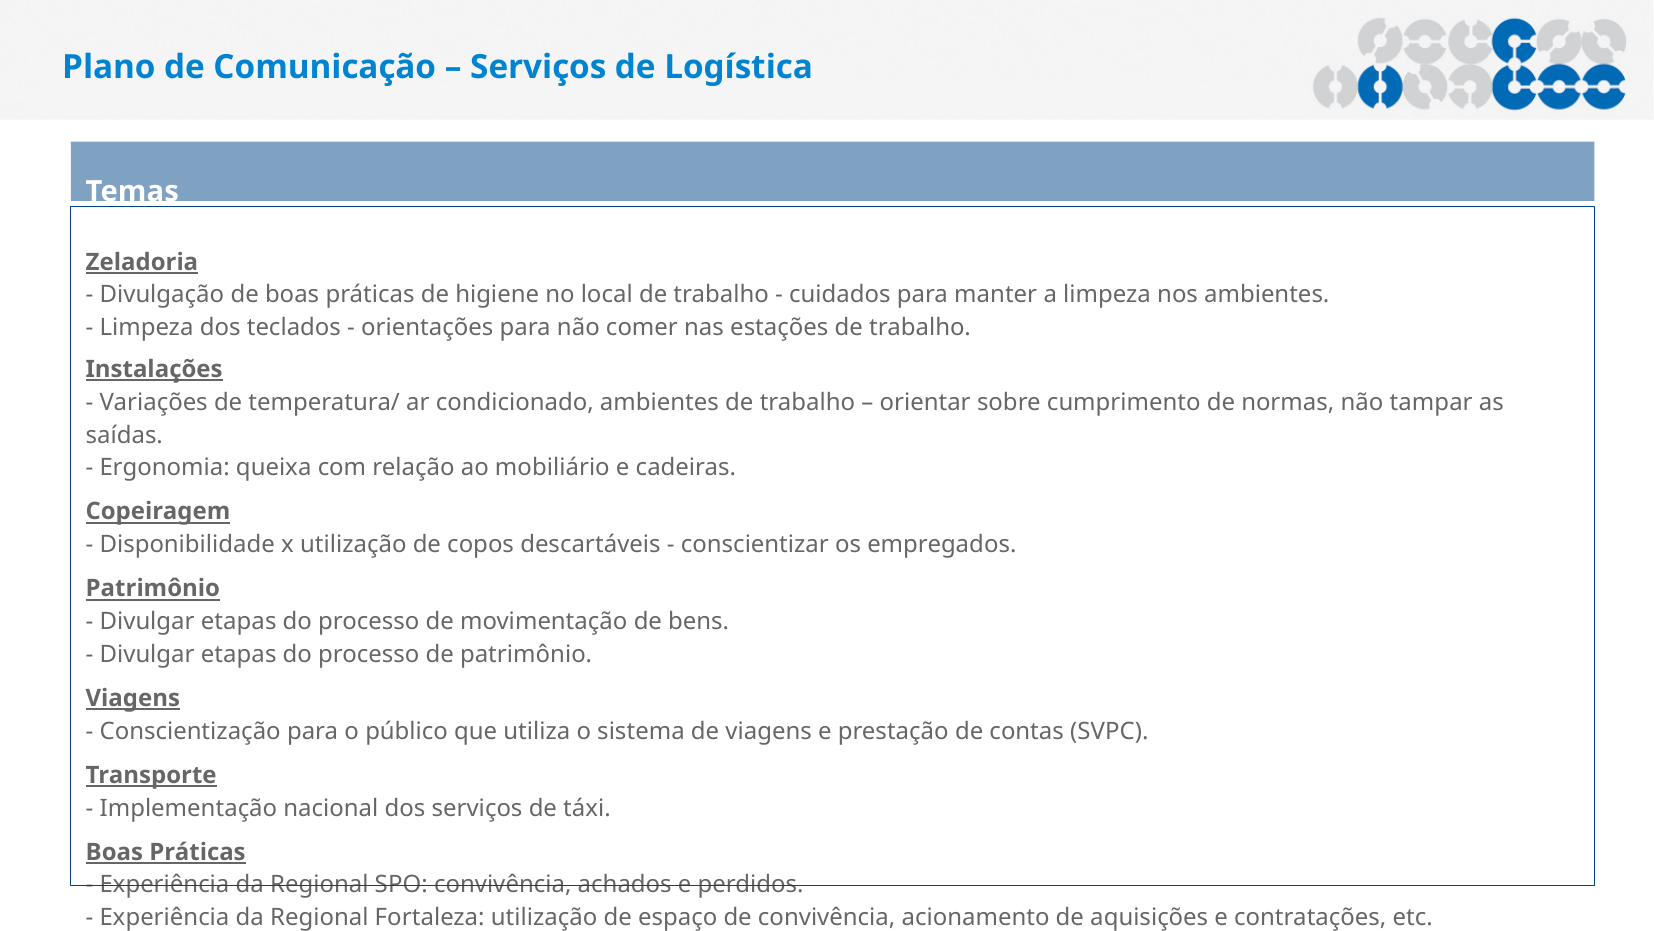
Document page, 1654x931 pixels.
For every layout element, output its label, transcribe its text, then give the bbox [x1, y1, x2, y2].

text_box Temas Zeladoria - Divulgação de boas práticas de higiene no local de trabalho - cuidados para manter a limpeza nos ambientes. - Limpeza dos teclados - orientações para não comer nas estações de trabalho. Instalações - Variações de temperatura/ ar condicionado, ambientes de trabalho – orientar sobre cumprimento de normas, não tampar as saídas. - Ergonomia: queixa com relação ao mobiliário e cadeiras. Copeiragem - Disponibilidade x utilização de copos descartáveis - conscientizar os empregados. Patrimônio - Divulgar etapas do processo de movimentação de bens. - Divulgar etapas do processo de patrimônio. Viagens - Conscientização para o público que utiliza o sistema de viagens e prestação de contas (SVPC). Transporte - Implementação nacional dos serviços de táxi. Boas Práticas - Experiência da Regional SPO: convivência, achados e perdidos. - Experiência da Regional Fortaleza: utilização de espaço de convivência, acionamento de aquisições e contratações, etc. [70, 886, 1595, 931]
text_box Plano de Comunicação – Serviços de Logística [47, 35, 1300, 102]
text_box Temas Zeladoria - Divulgação de boas práticas de higiene no local de trabalho - cuidados para manter a limpeza nos ambientes. - Limpeza dos teclados - orientações para não comer nas estações de trabalho. Instalações - Variações de temperatura/ ar condicionado, ambientes de trabalho – orientar sobre cumprimento de normas, não tampar as saídas. - Ergonomia: queixa com relação ao mobiliário e cadeiras. Copeiragem - Disponibilidade x utilização de copos descartáveis - conscientizar os empregados. Patrimônio - Divulgar etapas do processo de movimentação de bens. - Divulgar etapas do processo de patrimônio. Viagens - Conscientização para o público que utiliza o sistema de viagens e prestação de contas (SVPC). Transporte - Implementação nacional dos serviços de táxi. Boas Práticas - Experiência da Regional SPO: convivência, achados e perdidos. - Experiência da Regional Fortaleza: utilização de espaço de convivência, acionamento de aquisições e contratações, etc. [71, 207, 1594, 885]
text_box Temas Zeladoria - Divulgação de boas práticas de higiene no local de trabalho - cuidados para manter a limpeza nos ambientes. - Limpeza dos teclados - orientações para não comer nas estações de trabalho. Instalações - Variações de temperatura/ ar condicionado, ambientes de trabalho – orientar sobre cumprimento de normas, não tampar as saídas. - Ergonomia: queixa com relação ao mobiliário e cadeiras. Copeiragem - Disponibilidade x utilização de copos descartáveis - conscientizar os empregados. Patrimônio - Divulgar etapas do processo de movimentação de bens. - Divulgar etapas do processo de patrimônio. Viagens - Conscientização para o público que utiliza o sistema de viagens e prestação de contas (SVPC). Transporte - Implementação nacional dos serviços de táxi. Boas Práticas - Experiência da Regional SPO: convivência, achados e perdidos. - Experiência da Regional Fortaleza: utilização de espaço de convivência, acionamento de aquisições e contratações, etc. [70, 143, 1595, 206]
picture [0, 0, 1654, 931]
